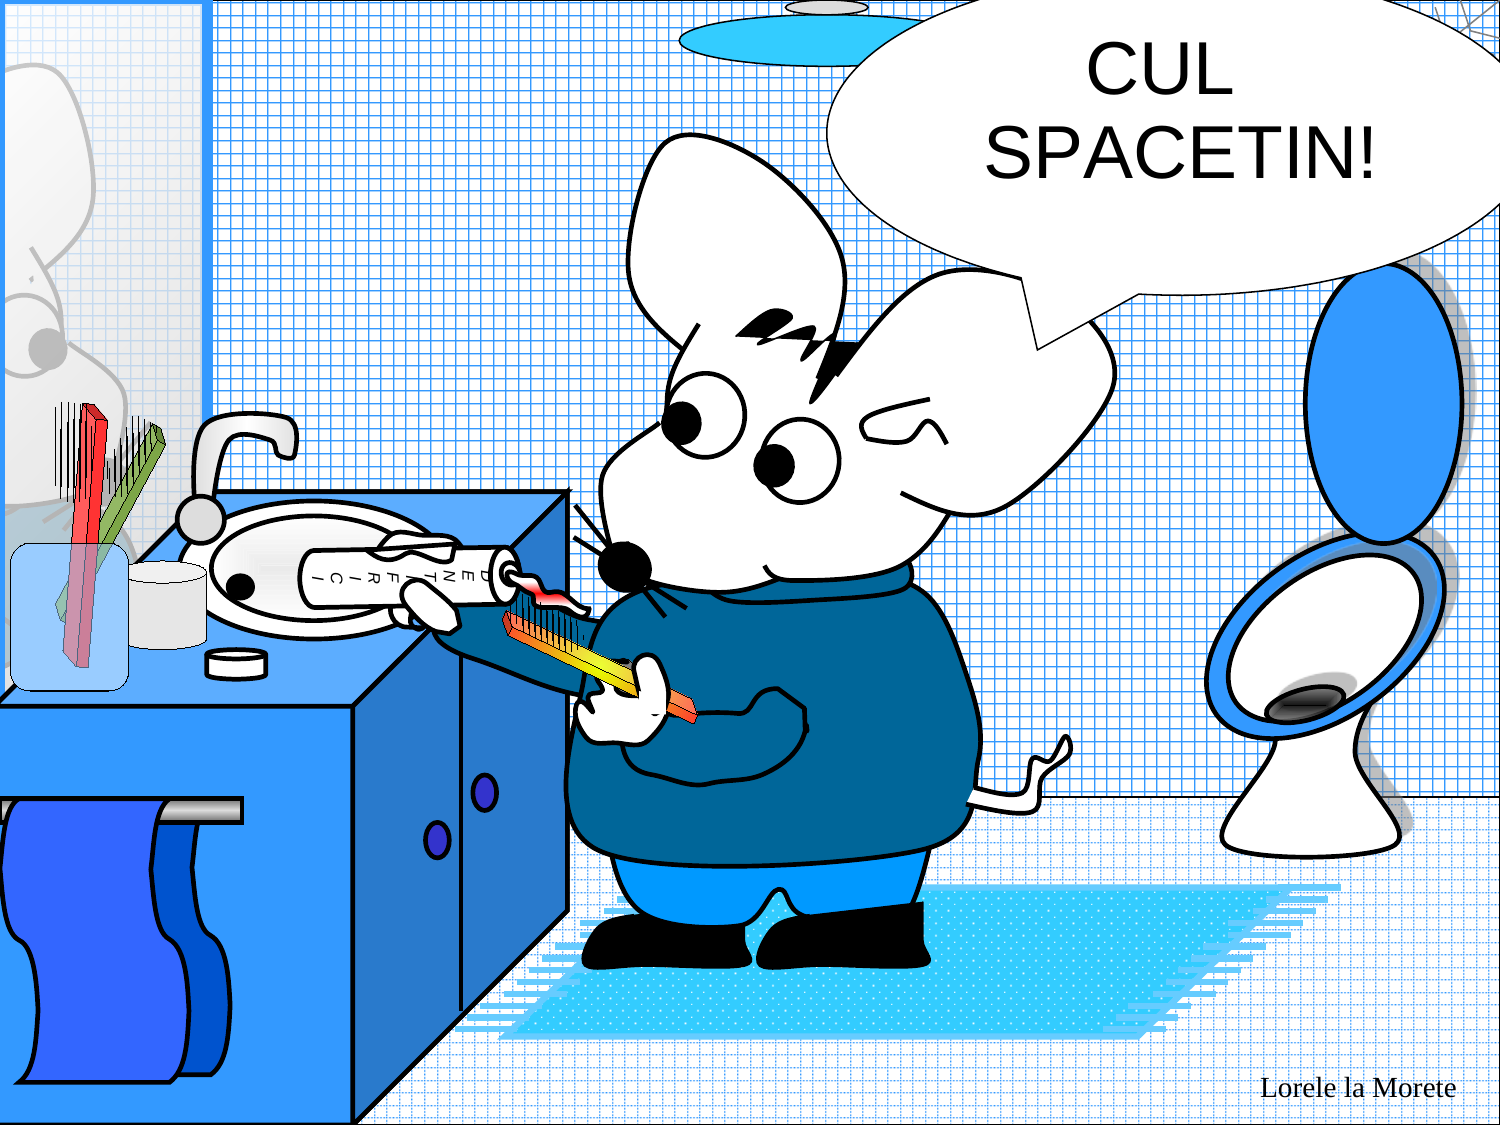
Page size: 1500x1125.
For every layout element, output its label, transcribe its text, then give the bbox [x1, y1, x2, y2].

text_box [1471, 2, 1500, 37]
text_box [1462, 0, 1497, 23]
text_box Lorele la Morete [1238, 1064, 1473, 1125]
text_box D E N T I F R I C I [299, 547, 504, 608]
text_box [206, 649, 266, 680]
text_box CUL SPACETIN! [826, 0, 1500, 350]
text_box [0, 0, 1500, 1125]
text_box [1462, 28, 1500, 61]
text_box [1388, 0, 1467, 31]
